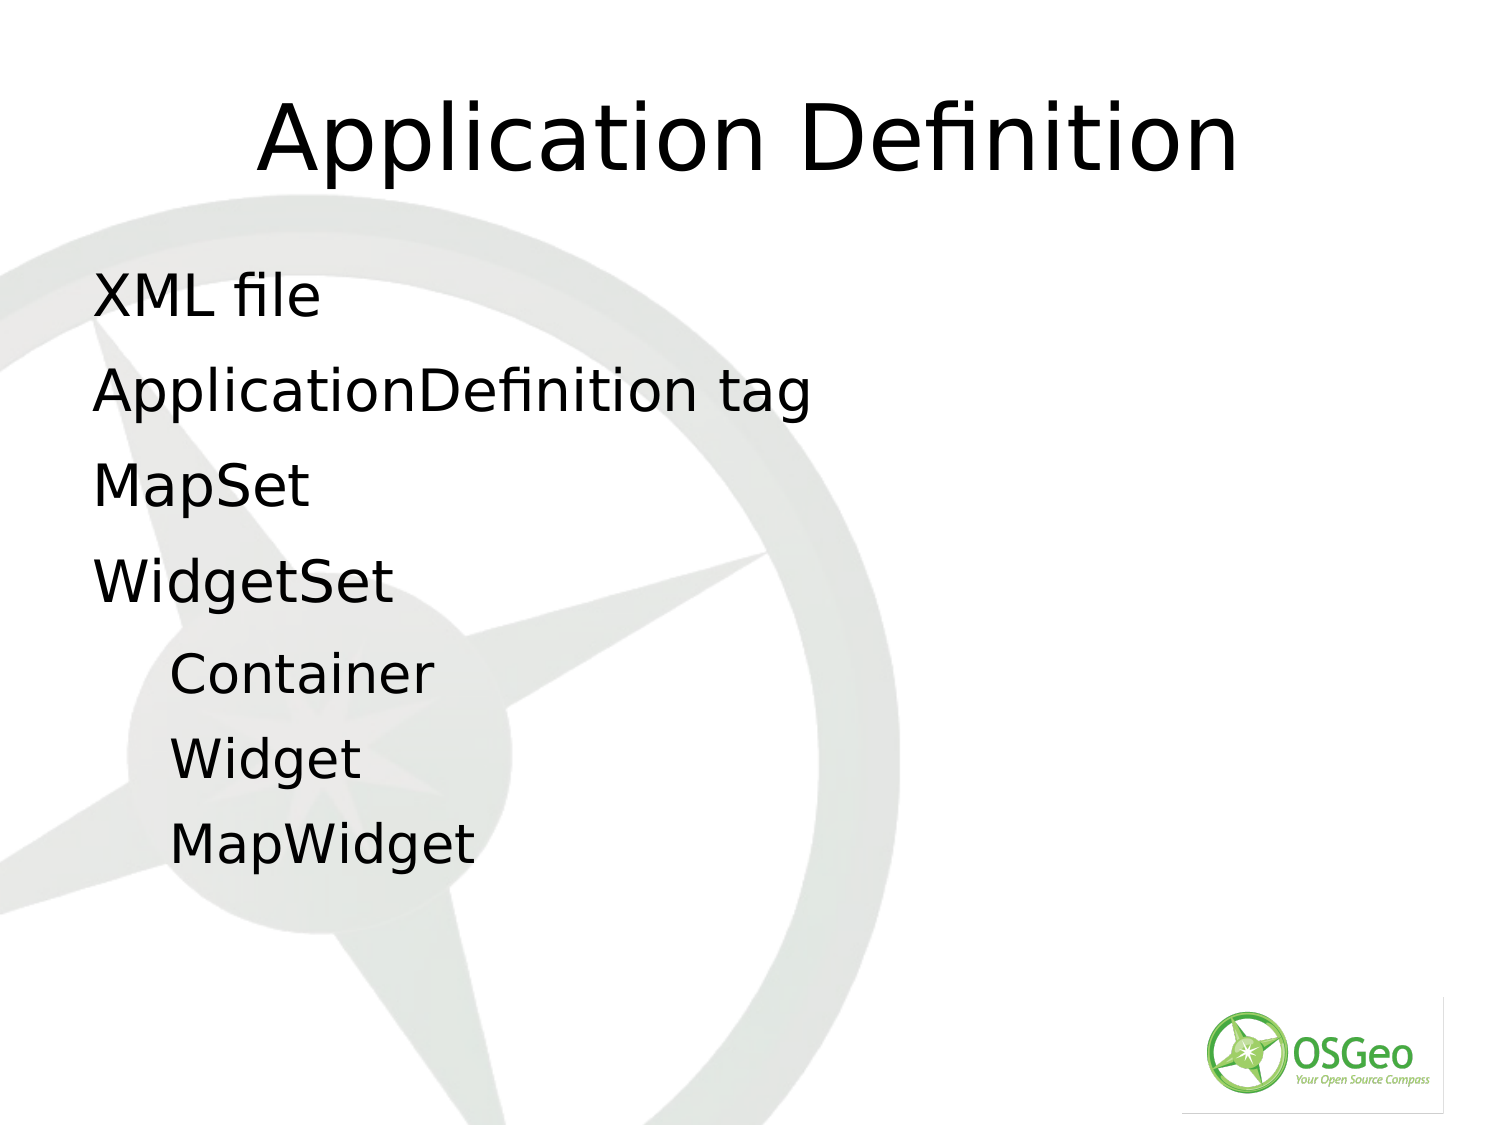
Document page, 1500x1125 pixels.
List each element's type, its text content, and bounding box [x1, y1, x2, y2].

picture [1181, 996, 1444, 1114]
title Application Definition [74, 51, 1425, 227]
picture [0, 174, 976, 1125]
list XML file ApplicationDefinition tag MapSet WidgetSet Container Widget MapWidget [74, 263, 1425, 993]
